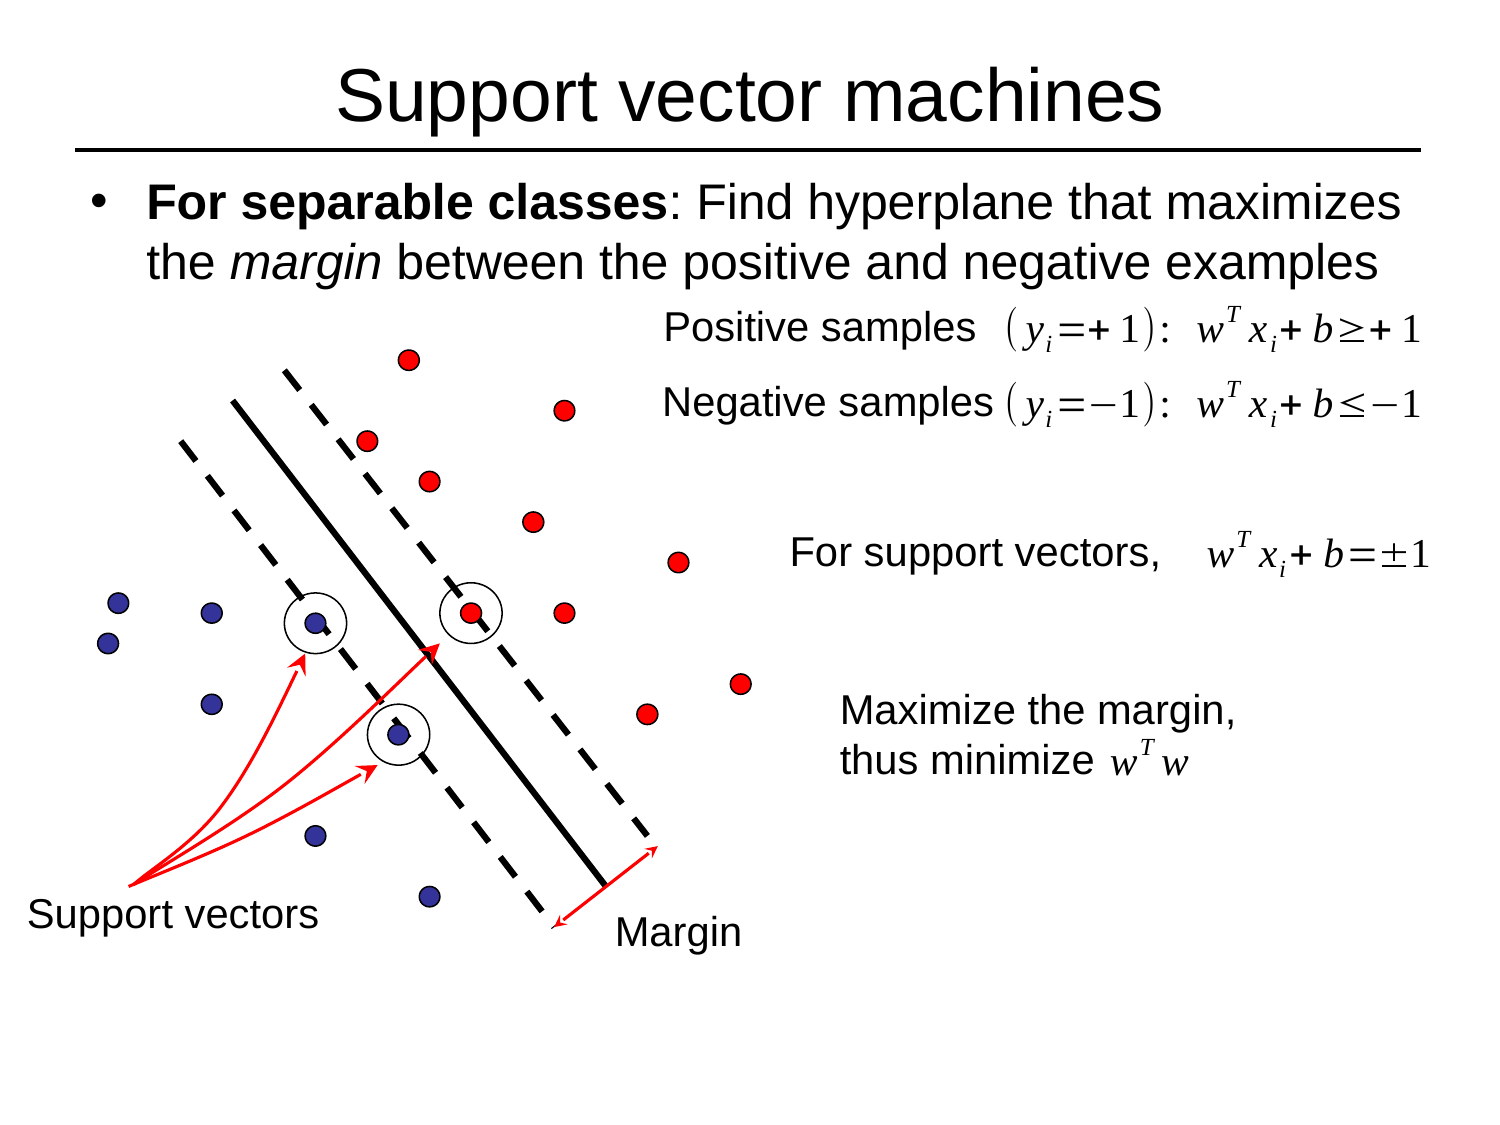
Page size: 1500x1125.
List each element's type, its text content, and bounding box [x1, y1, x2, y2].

text_box [398, 350, 420, 371]
text_box [730, 673, 752, 695]
text_box Maximize the margin, thus minimize [825, 674, 1500, 791]
text_box [419, 886, 440, 907]
text_box [387, 724, 409, 745]
text_box [668, 552, 689, 573]
text_box [554, 400, 575, 421]
text_box [554, 603, 575, 624]
text_box [636, 704, 658, 725]
chart [1199, 525, 1437, 583]
text_box Negative samples [647, 367, 1135, 433]
text_box [201, 694, 223, 715]
text_box [97, 633, 119, 654]
text_box [201, 603, 223, 624]
text_box [305, 825, 326, 847]
text_box [108, 592, 129, 614]
text_box [357, 430, 378, 452]
chart [1102, 733, 1195, 785]
list For separable classes: Find hyperplane that maximizes the margin between the positive and negative examples [75, 162, 1426, 1101]
text_box [460, 603, 482, 624]
text_box [522, 511, 544, 533]
text_box Positive samples [648, 292, 1137, 358]
text_box [419, 471, 440, 492]
text_box [305, 613, 326, 634]
text_box Margin [600, 897, 758, 963]
chart [1135, 375, 1428, 433]
text_box For support vectors, [774, 517, 1263, 583]
title Support vector machines [75, 38, 1426, 144]
text_box Support vectors [12, 879, 335, 945]
chart [1137, 299, 1428, 358]
